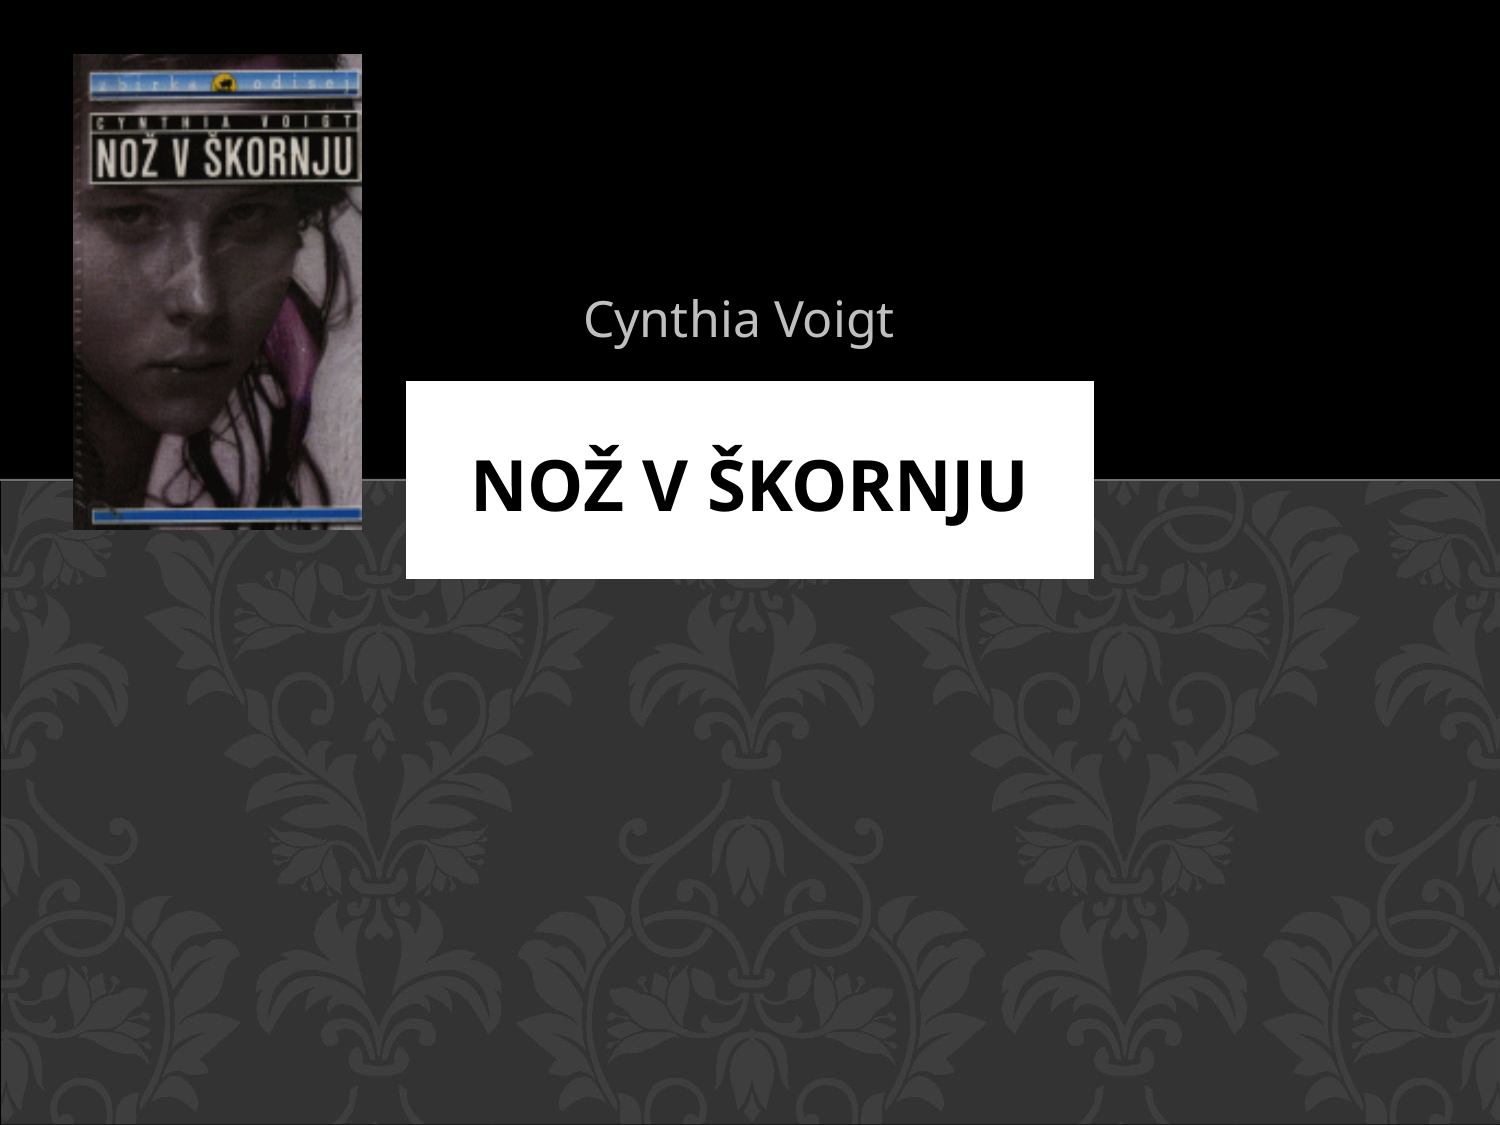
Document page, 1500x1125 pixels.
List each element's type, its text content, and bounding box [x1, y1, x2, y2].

subtitle Cynthia Voigt [409, 287, 1069, 358]
picture [0, 54, 1500, 1125]
title NOŽ V ŠKORNJU [420, 427, 1080, 527]
